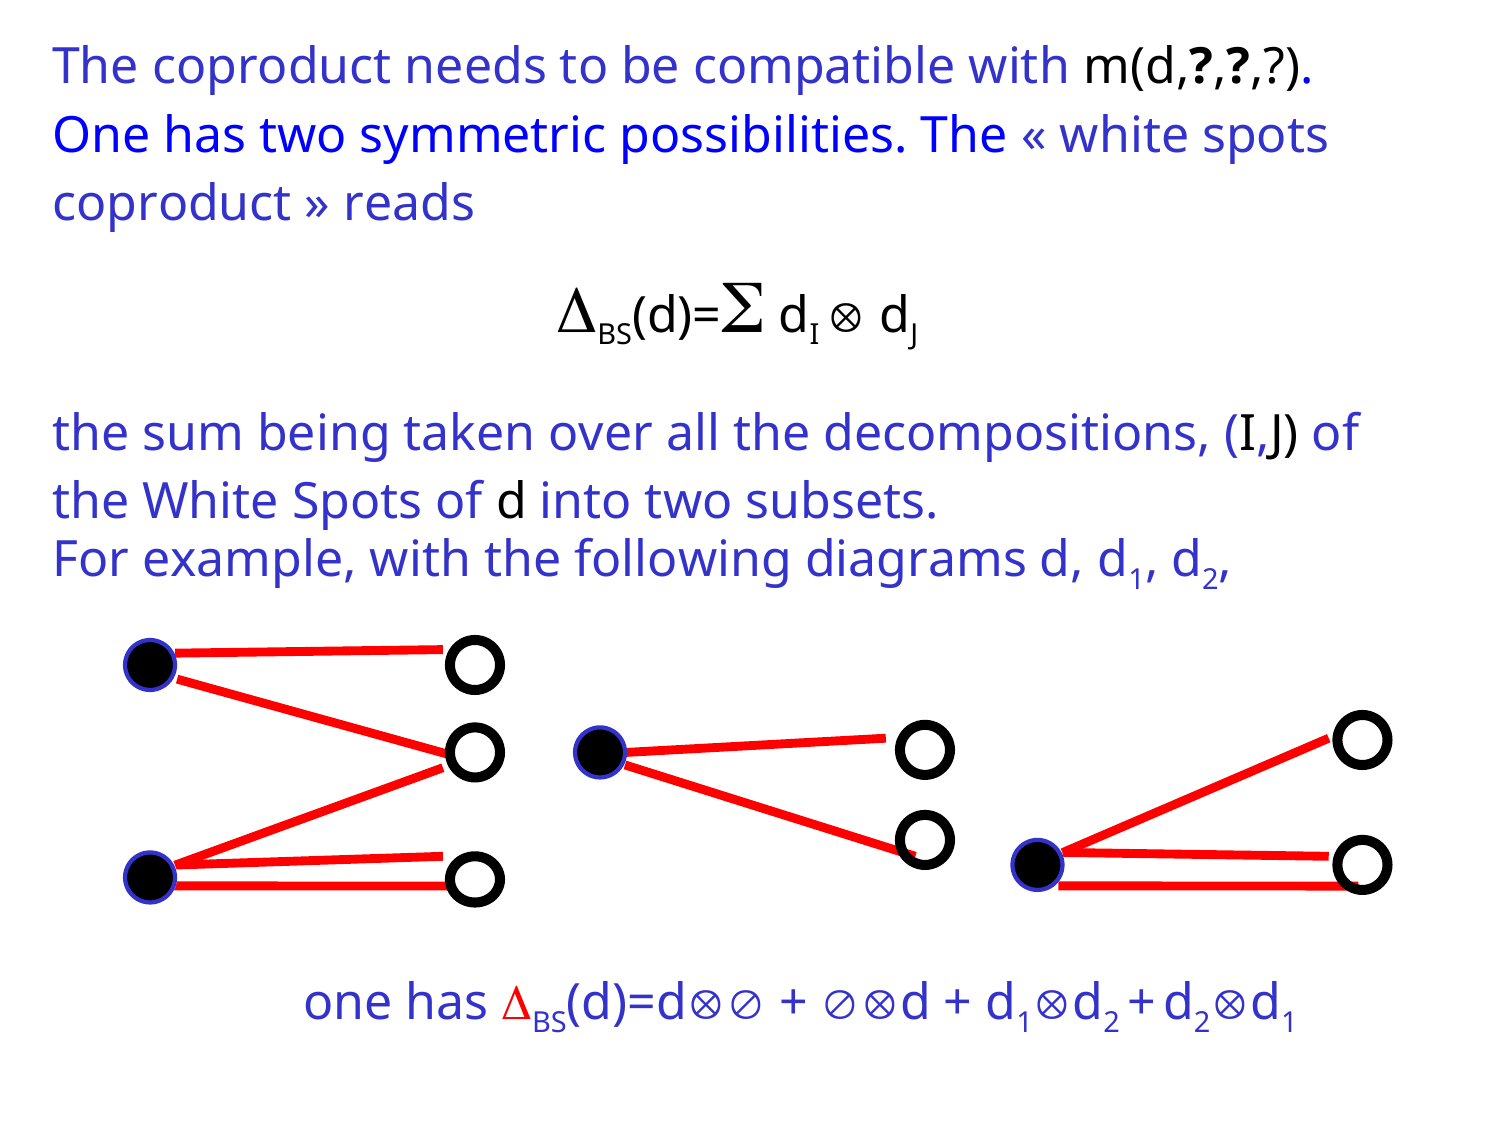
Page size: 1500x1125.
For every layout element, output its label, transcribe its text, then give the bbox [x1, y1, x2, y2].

text_box The coproduct needs to be compatible with m(d,?,?,?). One has two symmetric possibilities. The « white spots coproduct » reads BS(d)= dI  dJ the sum being taken over all the decompositions, (I,J) of the White Spots of d into two subsets. [37, 22, 1438, 515]
text_box [1012, 839, 1063, 890]
text_box [125, 852, 176, 903]
text_box For example, with the following diagrams d, d1, d2, [37, 515, 1477, 606]
text_box [125, 639, 176, 691]
text_box [575, 727, 626, 778]
text_box one has BS(d)=d + d + d1d2 + d2d1 [288, 958, 1313, 1049]
